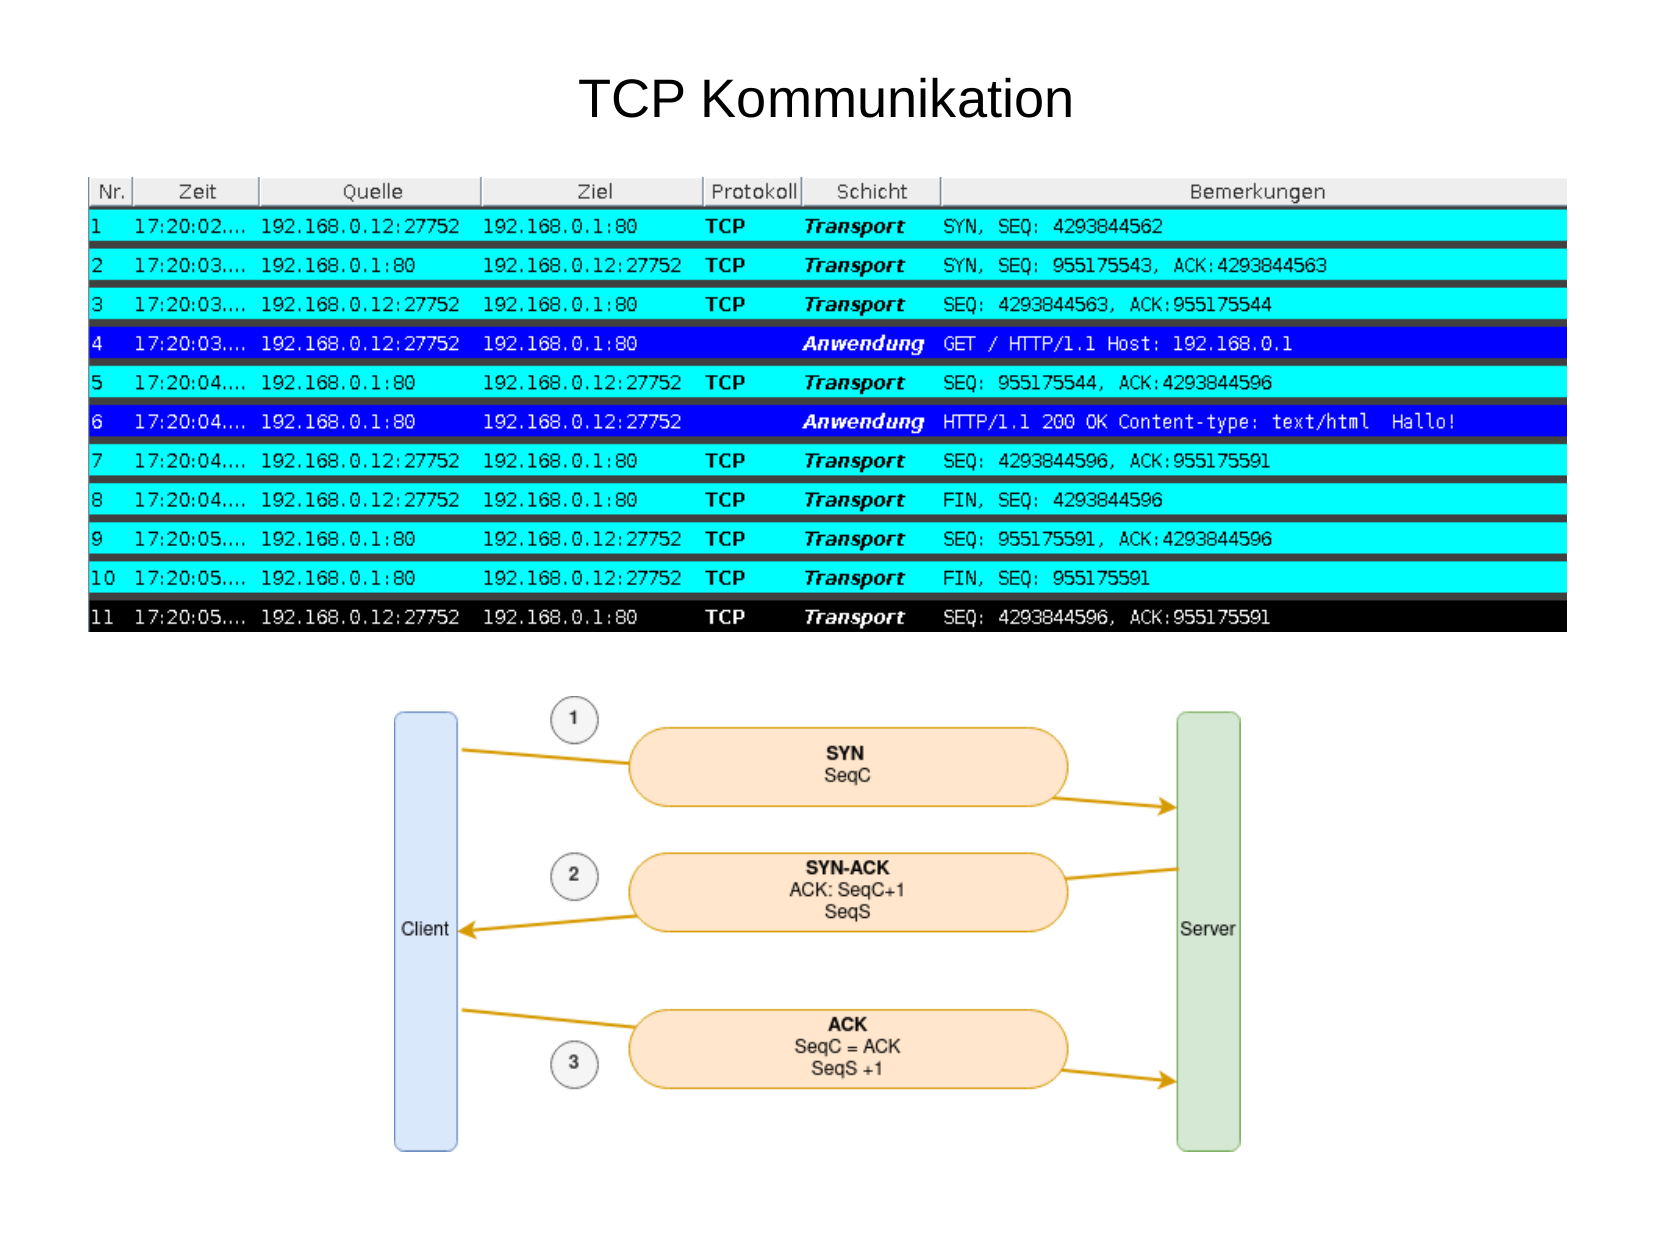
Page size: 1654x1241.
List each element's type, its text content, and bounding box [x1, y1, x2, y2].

picture [88, 177, 1567, 632]
picture [394, 696, 1241, 1152]
title TCP Kommunikation [82, 49, 1571, 148]
